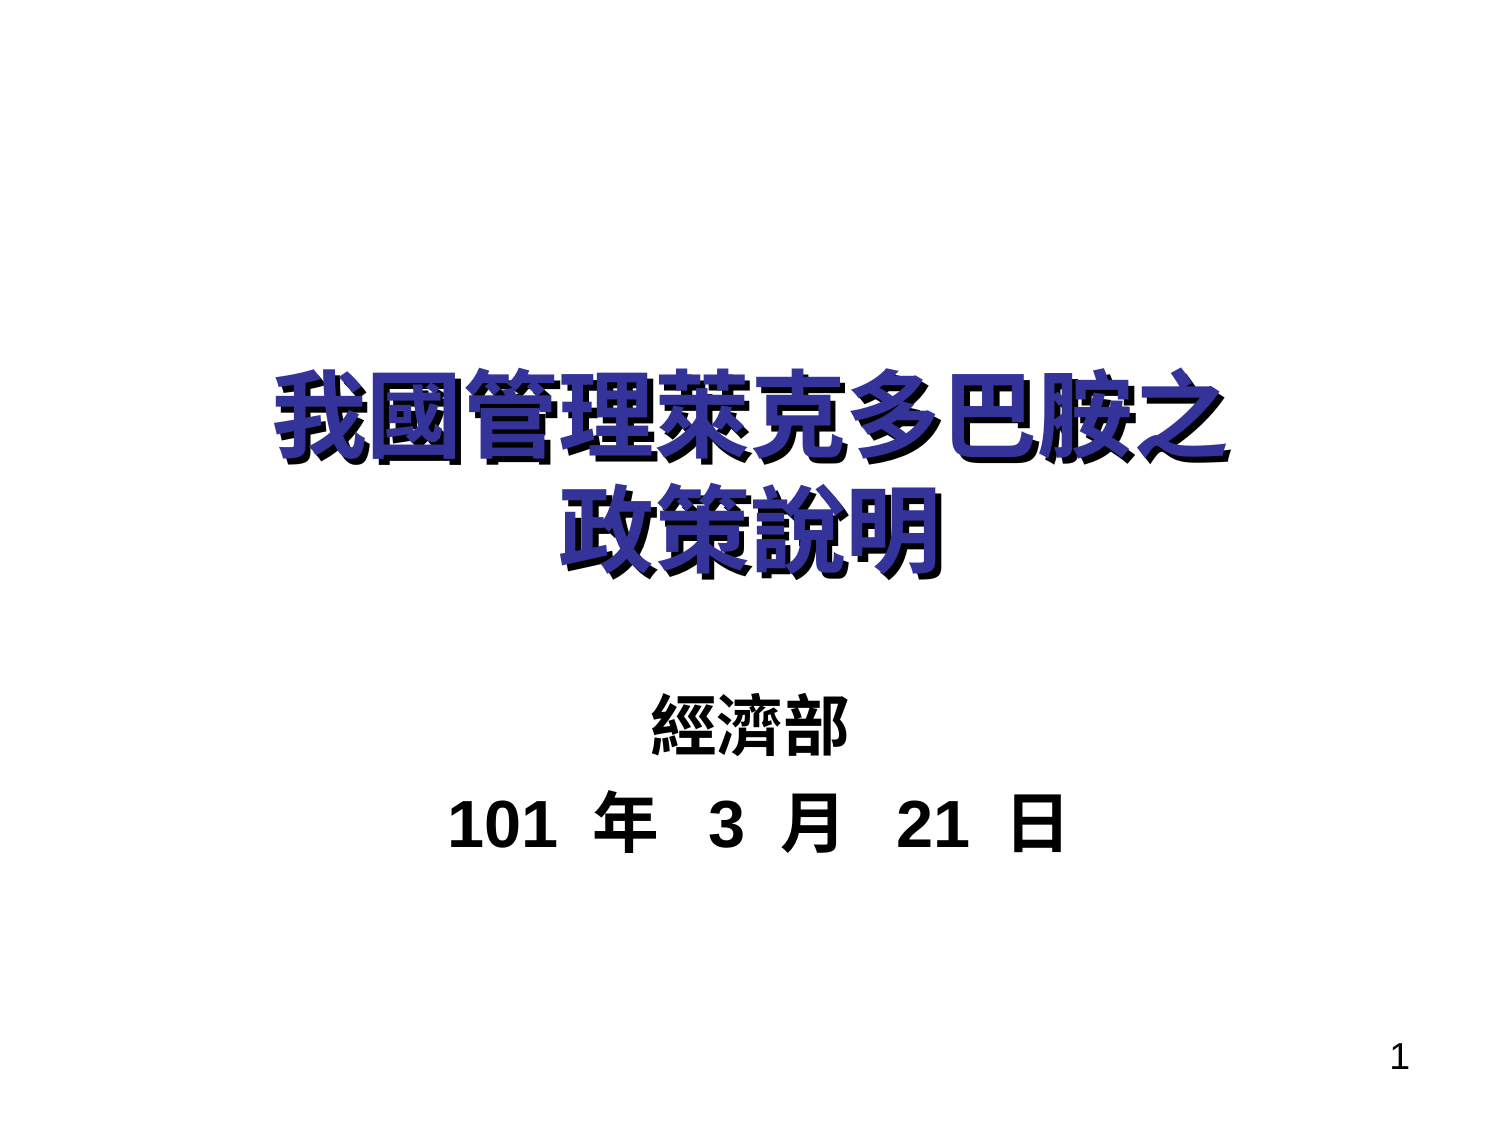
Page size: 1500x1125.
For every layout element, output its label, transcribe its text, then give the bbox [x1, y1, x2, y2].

title 我國管理萊克多巴胺之 政策說明 [112, 349, 1388, 591]
subtitle 經濟部 101 年 3 月 21 日 [225, 676, 1276, 965]
